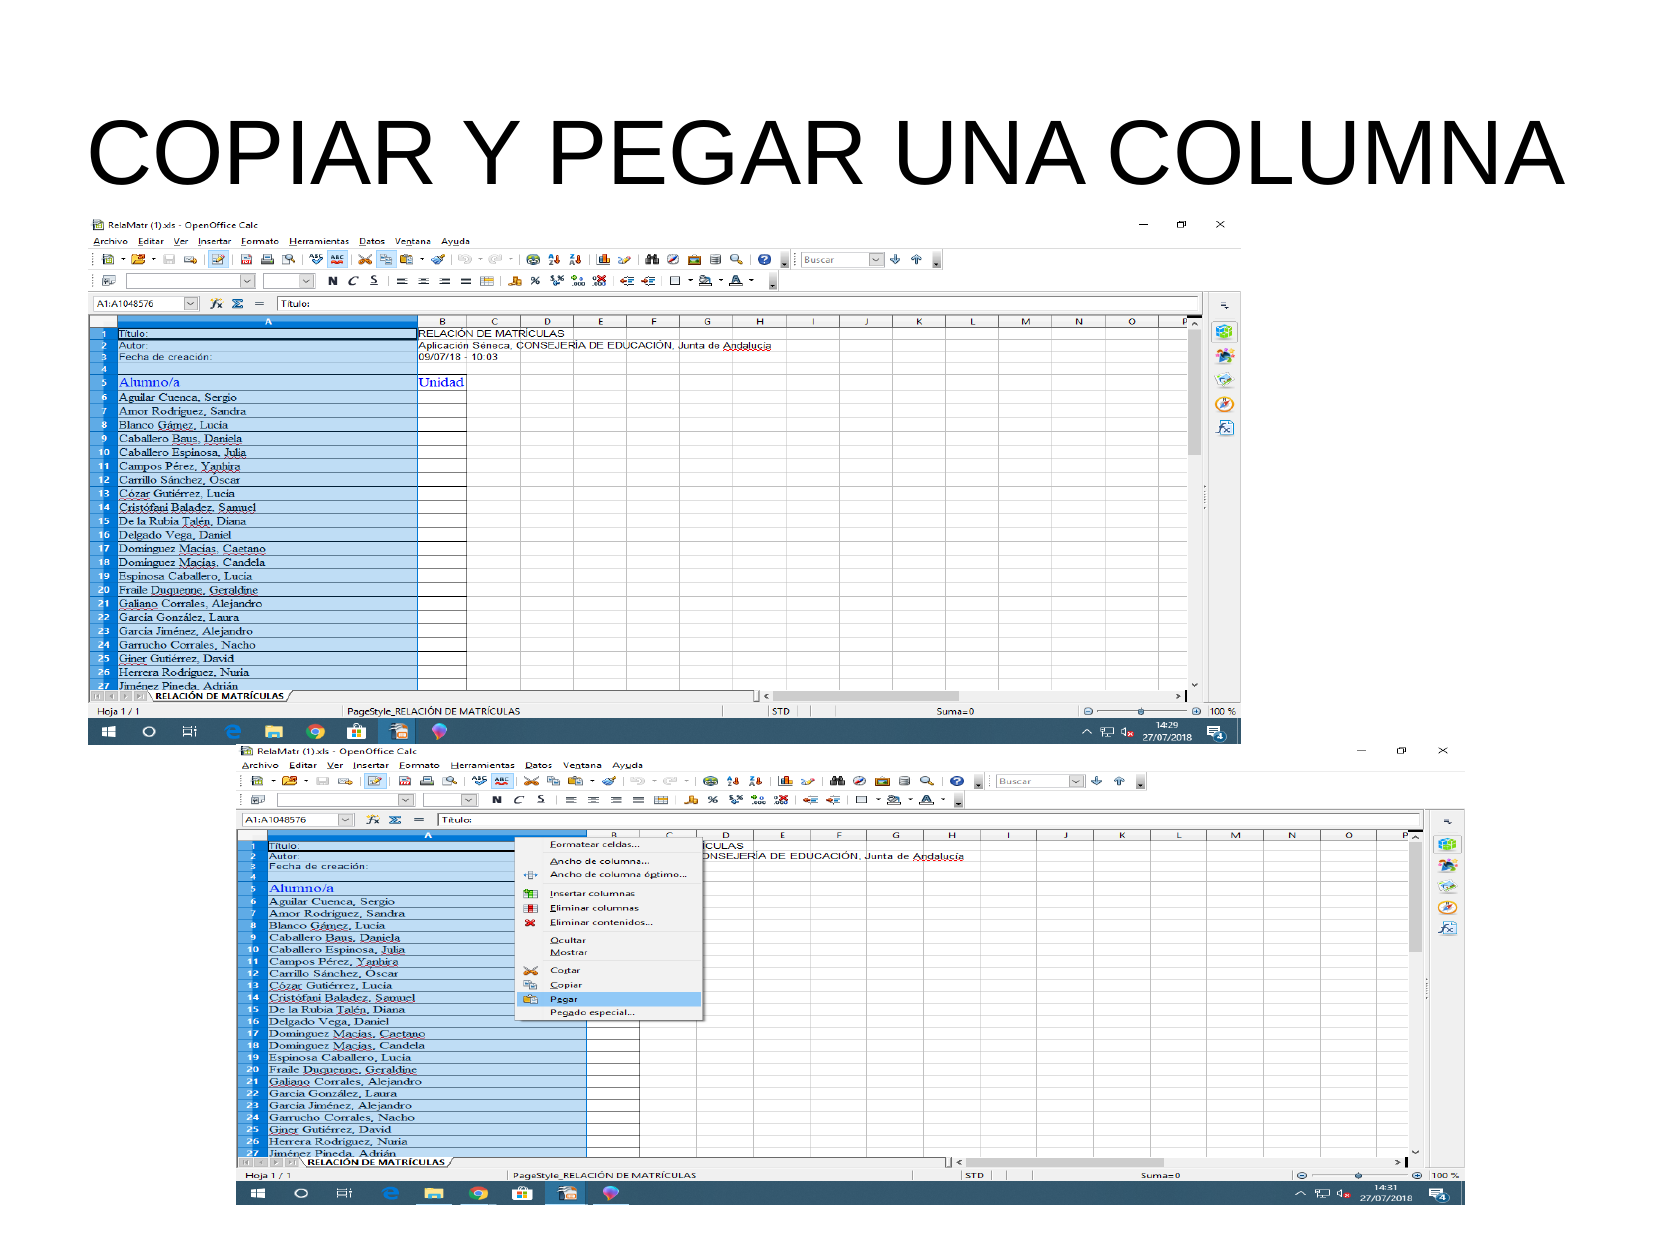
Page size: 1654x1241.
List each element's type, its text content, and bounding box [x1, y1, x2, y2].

picture [88, 217, 1465, 1205]
title COPIAR Y PEGAR UNA COLUMNA [82, 49, 1571, 257]
